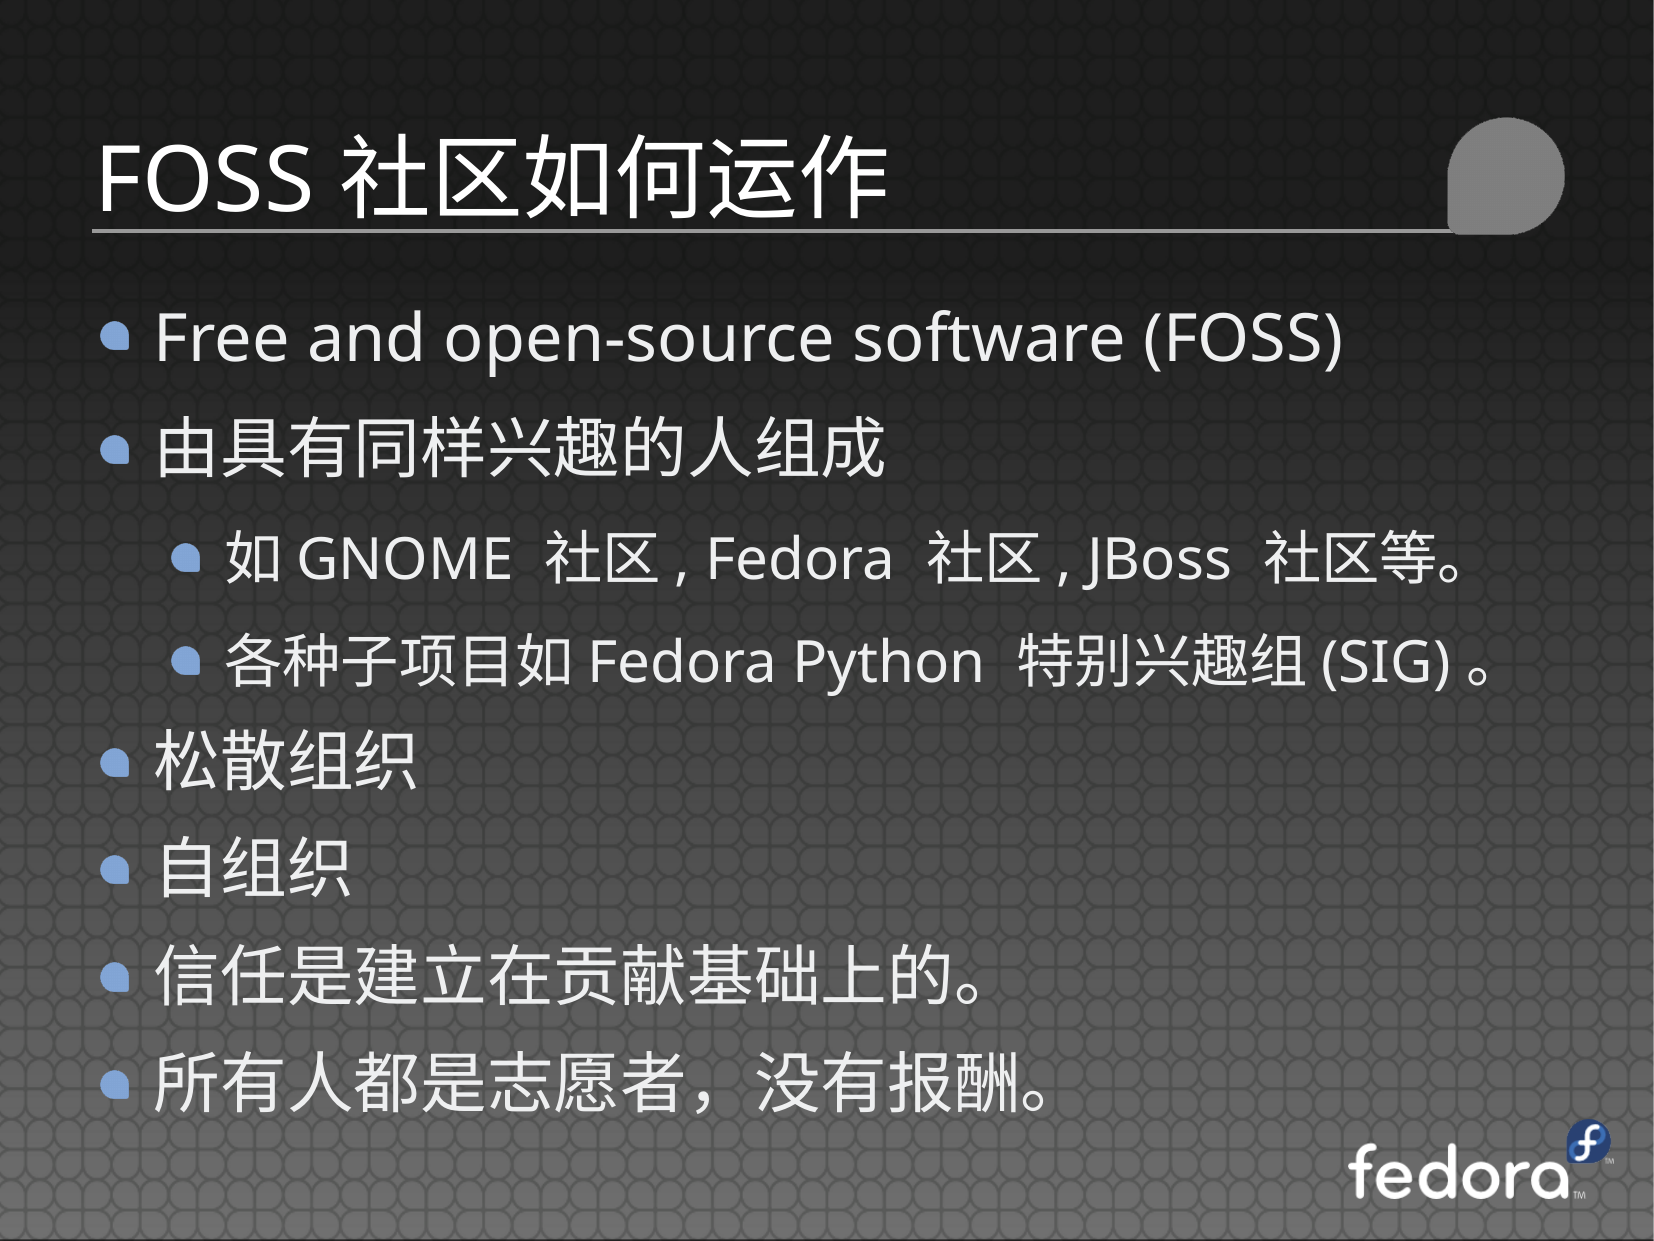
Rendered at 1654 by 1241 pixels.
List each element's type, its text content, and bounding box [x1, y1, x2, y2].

picture [0, 0, 1654, 1241]
list Free and open-source software (FOSS) 由具有同样兴趣的人组成 如GNOME 社区, Fedora 社区, JBoss 社区等。 各种子项目如Fedora Python 特别兴趣组(SIG)。 松散组织 自组织 信任是建立在贡献基础上的。 所有人都是志愿者，没有报酬。 [82, 290, 1571, 1094]
title FOSS社区如何运作 [94, 100, 1426, 251]
